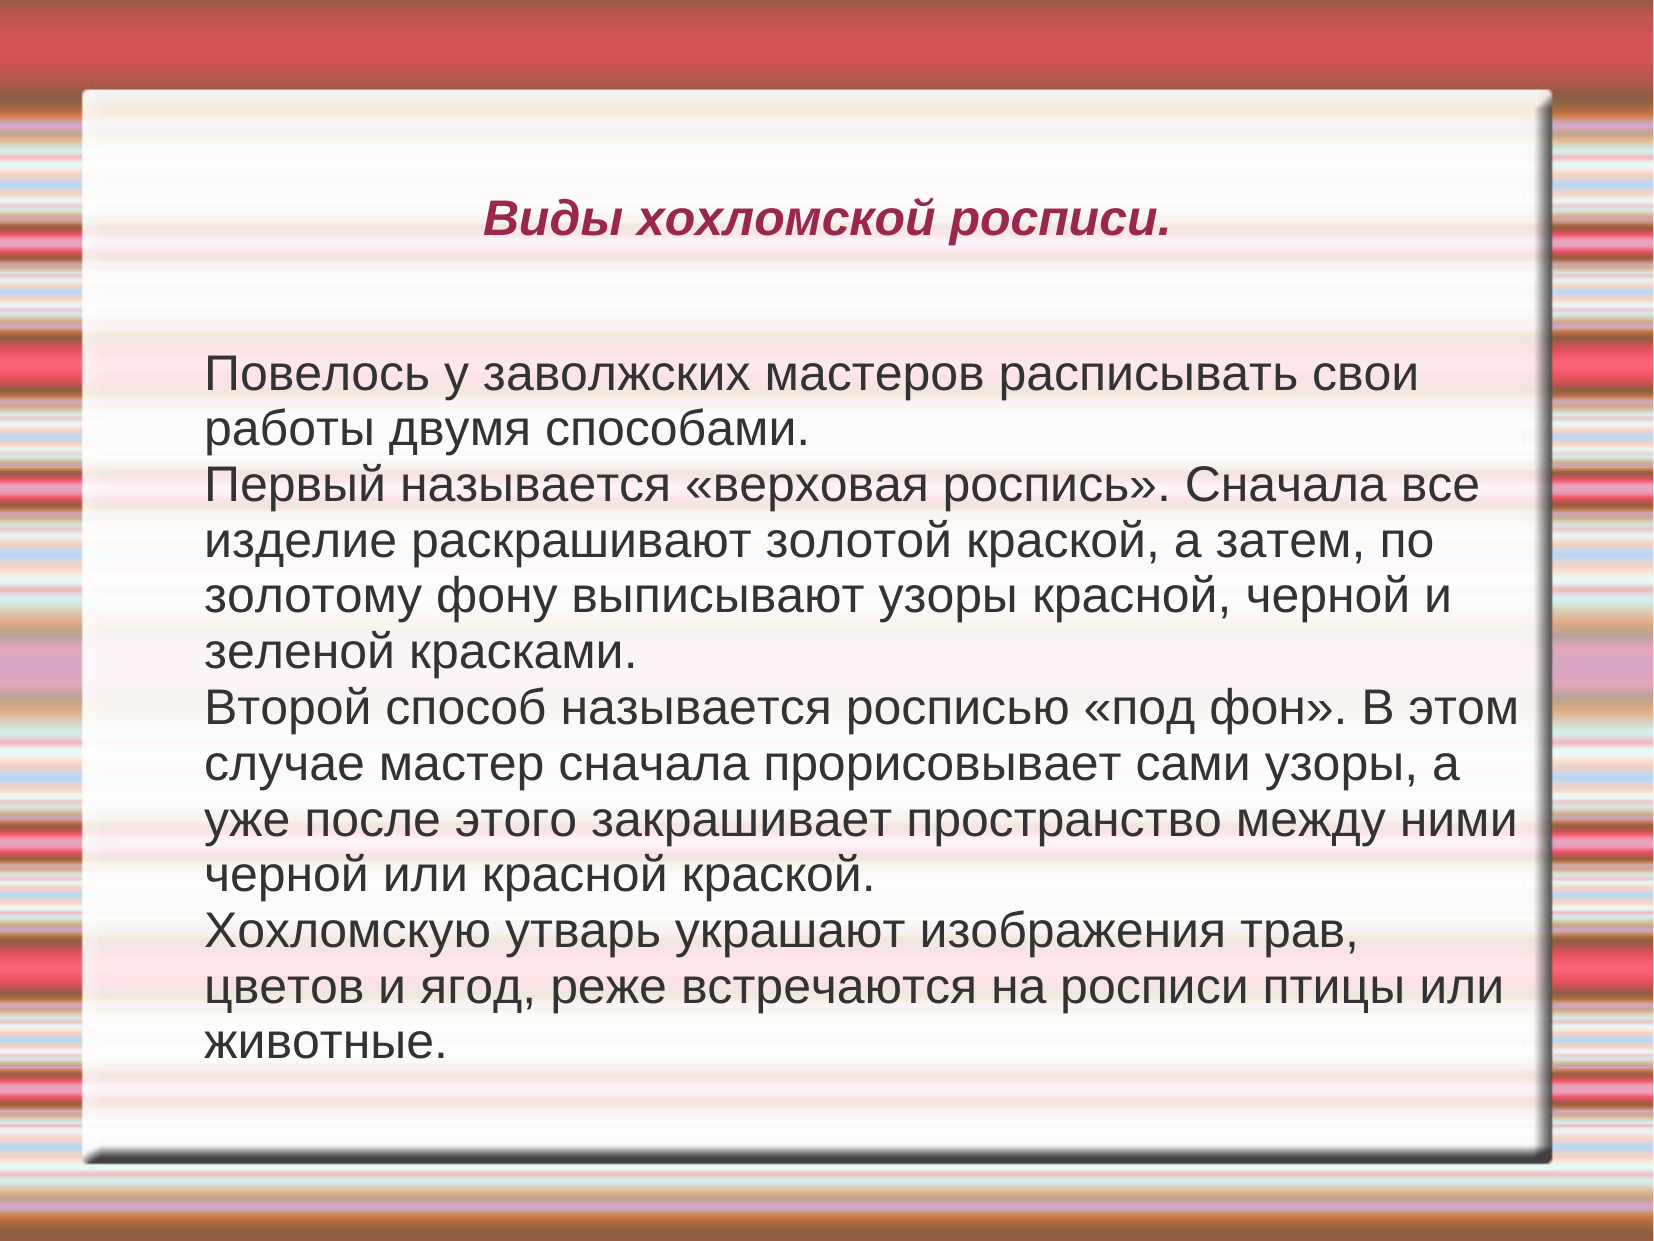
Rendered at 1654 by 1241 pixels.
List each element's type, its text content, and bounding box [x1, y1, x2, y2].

list Повелось у заволжских мастеров расписывать свои работы двумя способами. Первый называется «верховая роспись». Сначала все изделие раскрашивают золотой краской, а затем, по золотому фону выписывают узоры красной, черной и зеленой красками. Второй способ называется росписью «под фон». В этом случае мастер сначала прорисовывает сами узоры, а уже после этого закрашивает пространство между ними черной или красной краской. Хохломскую утварь украшают изображения трав, цветов и ягод, реже встречаются на росписи птицы или животные. [121, 344, 1534, 1127]
picture [0, 0, 1654, 1241]
title Виды хохломской росписи. [121, 114, 1534, 322]
